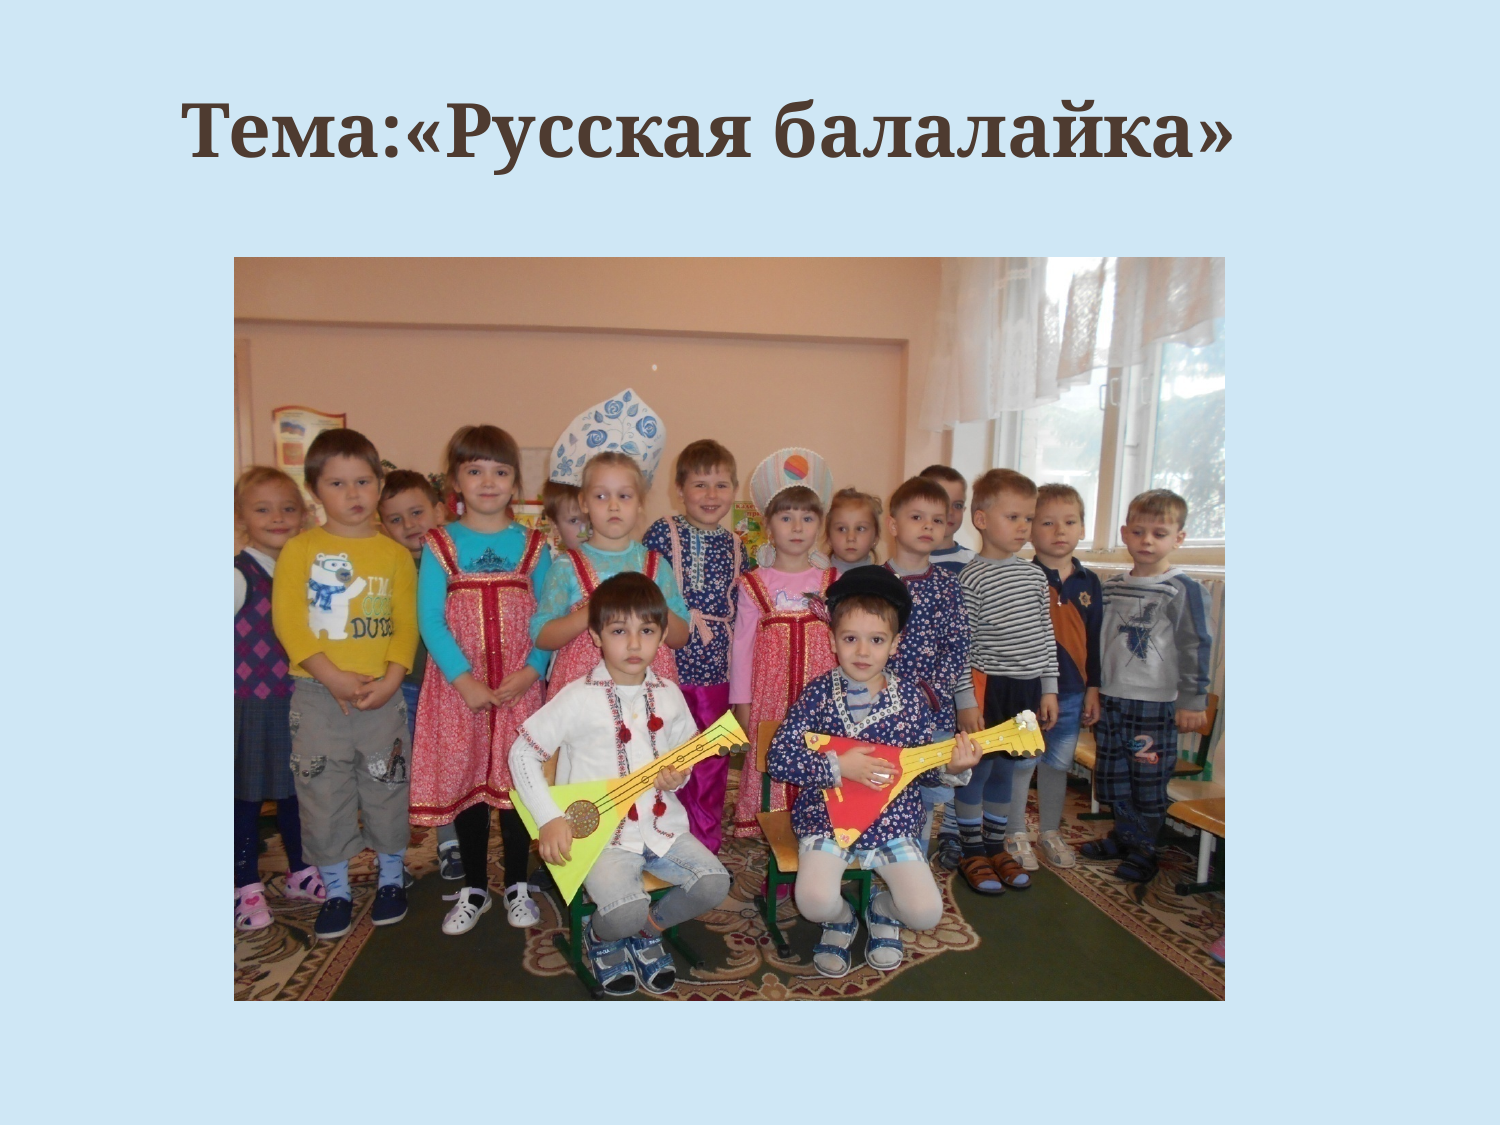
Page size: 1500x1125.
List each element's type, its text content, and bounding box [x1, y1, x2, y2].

title Тема:«Русская балалайка» [50, 75, 1475, 213]
picture [234, 257, 1225, 1001]
